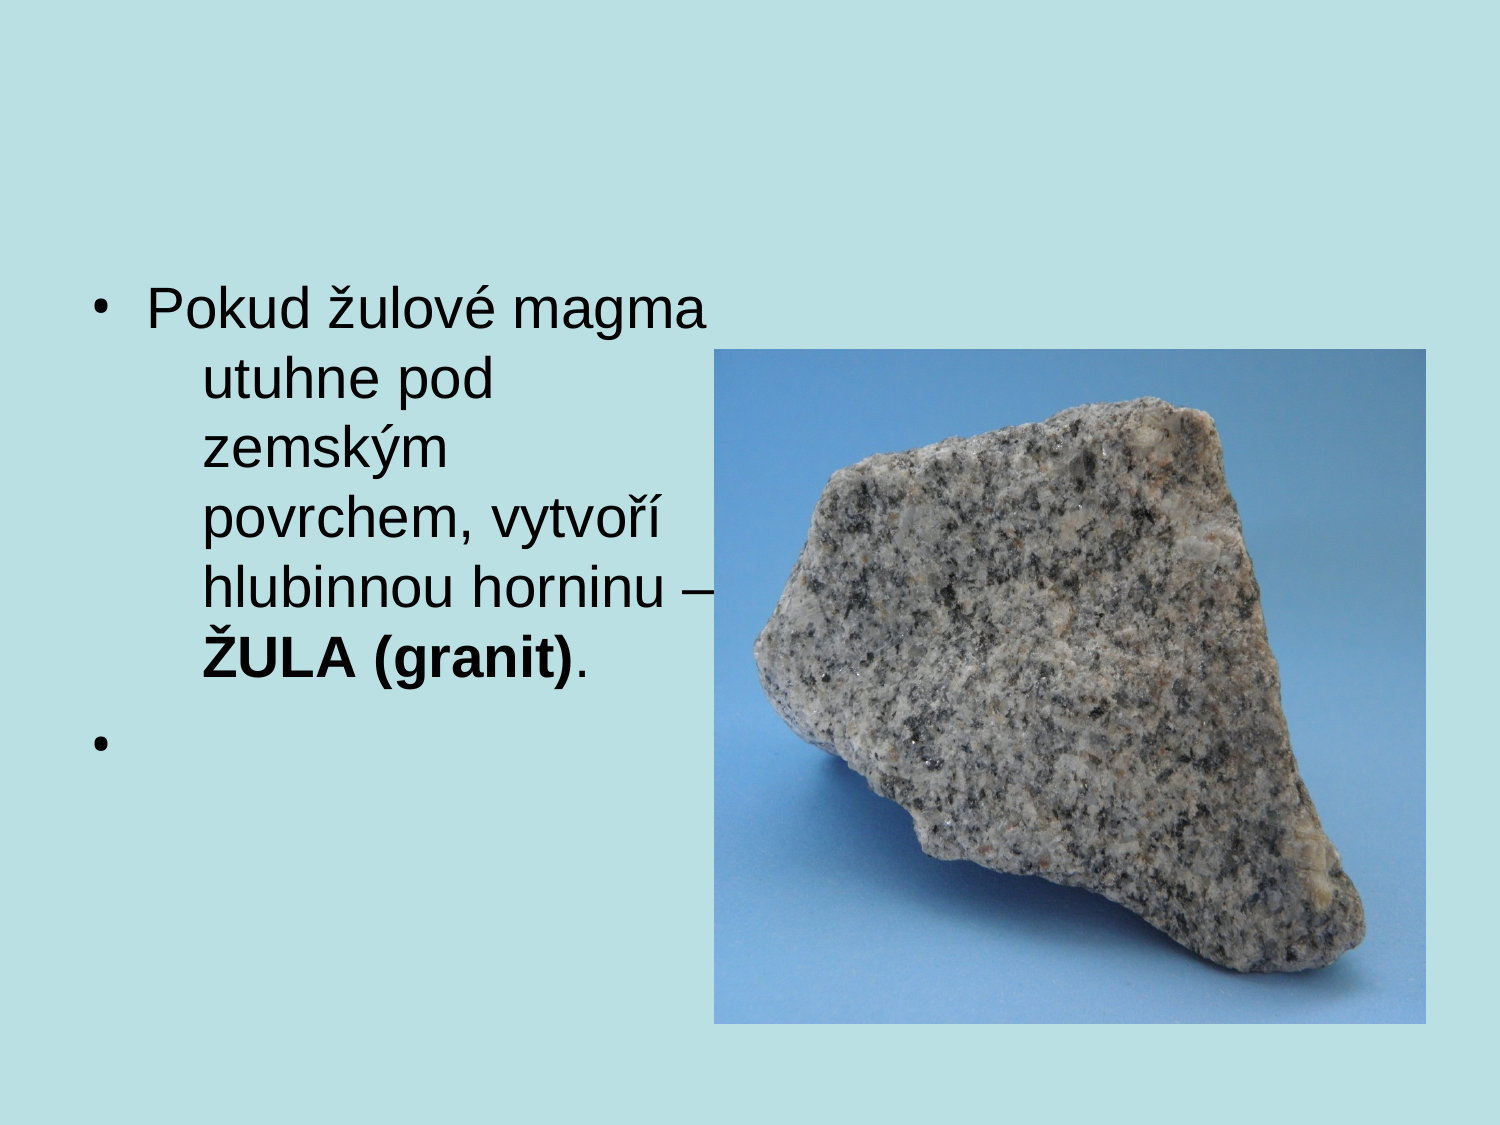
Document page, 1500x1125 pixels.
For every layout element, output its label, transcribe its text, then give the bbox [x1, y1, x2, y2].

list Pokud žulové magma utuhne pod zemským povrchem, vytvoří hlubinnou horninu – ŽULA (granit). [75, 262, 738, 1005]
picture [714, 349, 1426, 1024]
